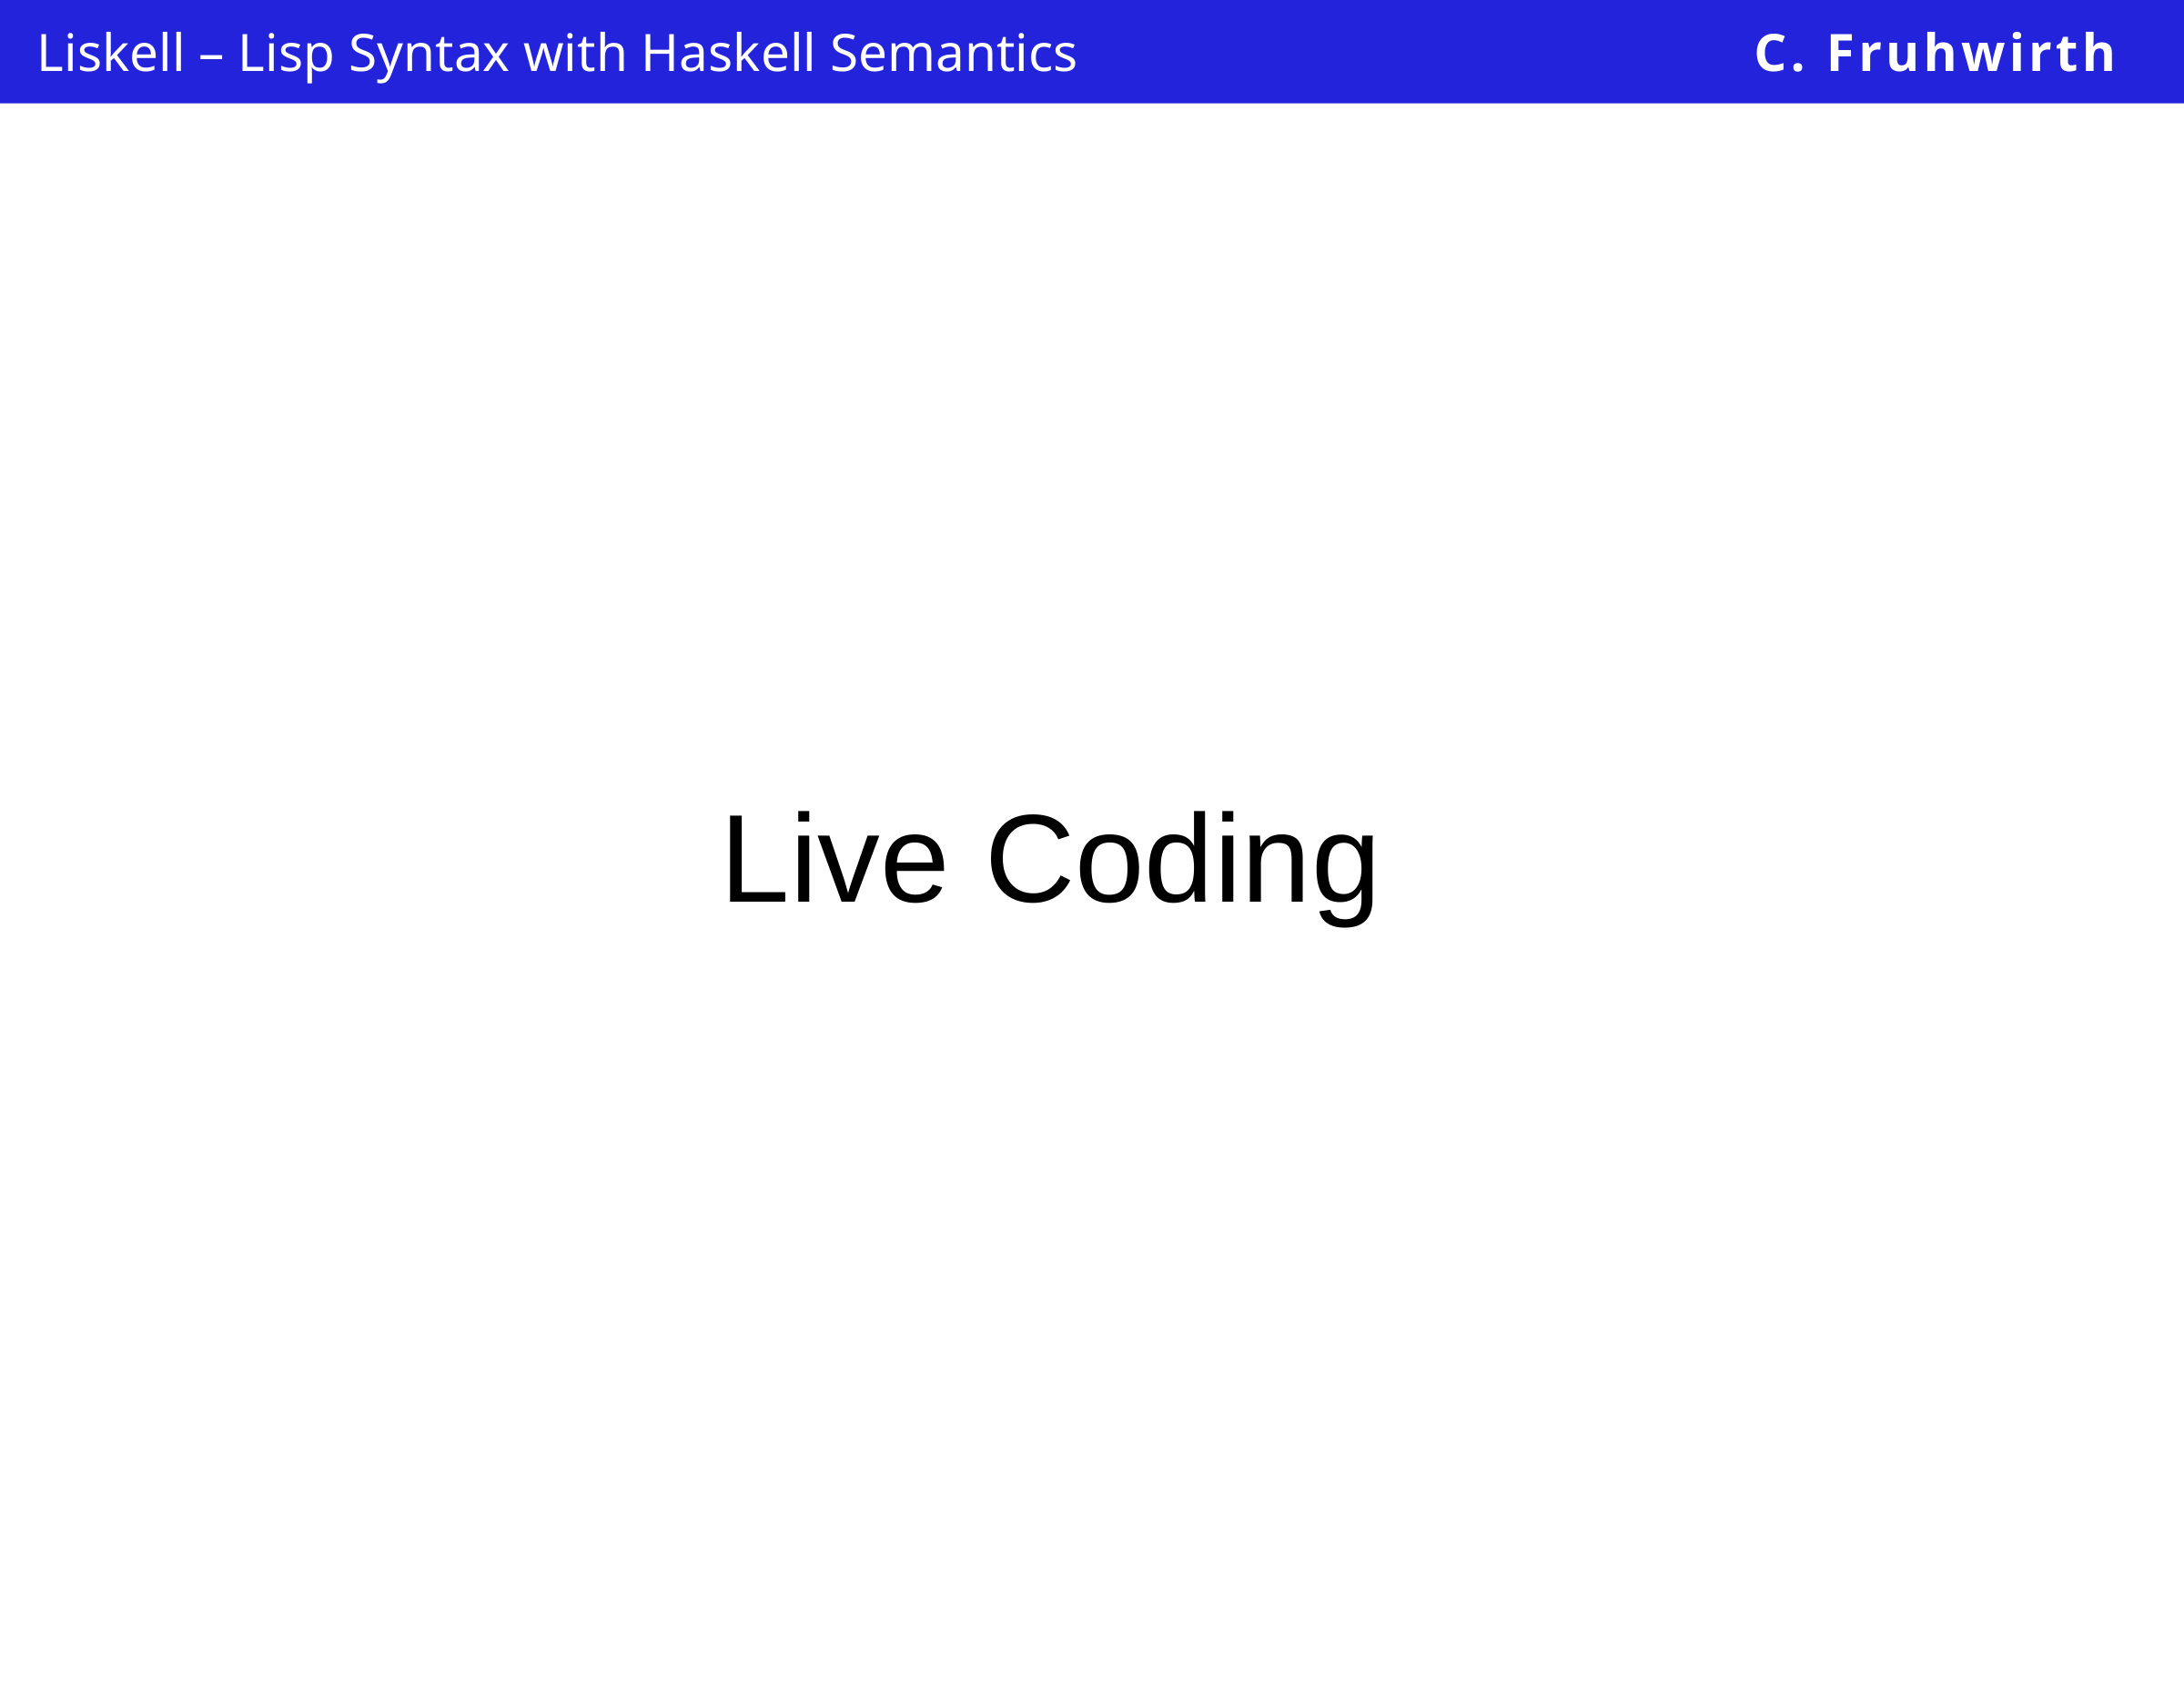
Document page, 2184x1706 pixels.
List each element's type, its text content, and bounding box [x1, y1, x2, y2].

title Live Coding [68, 716, 2034, 1002]
